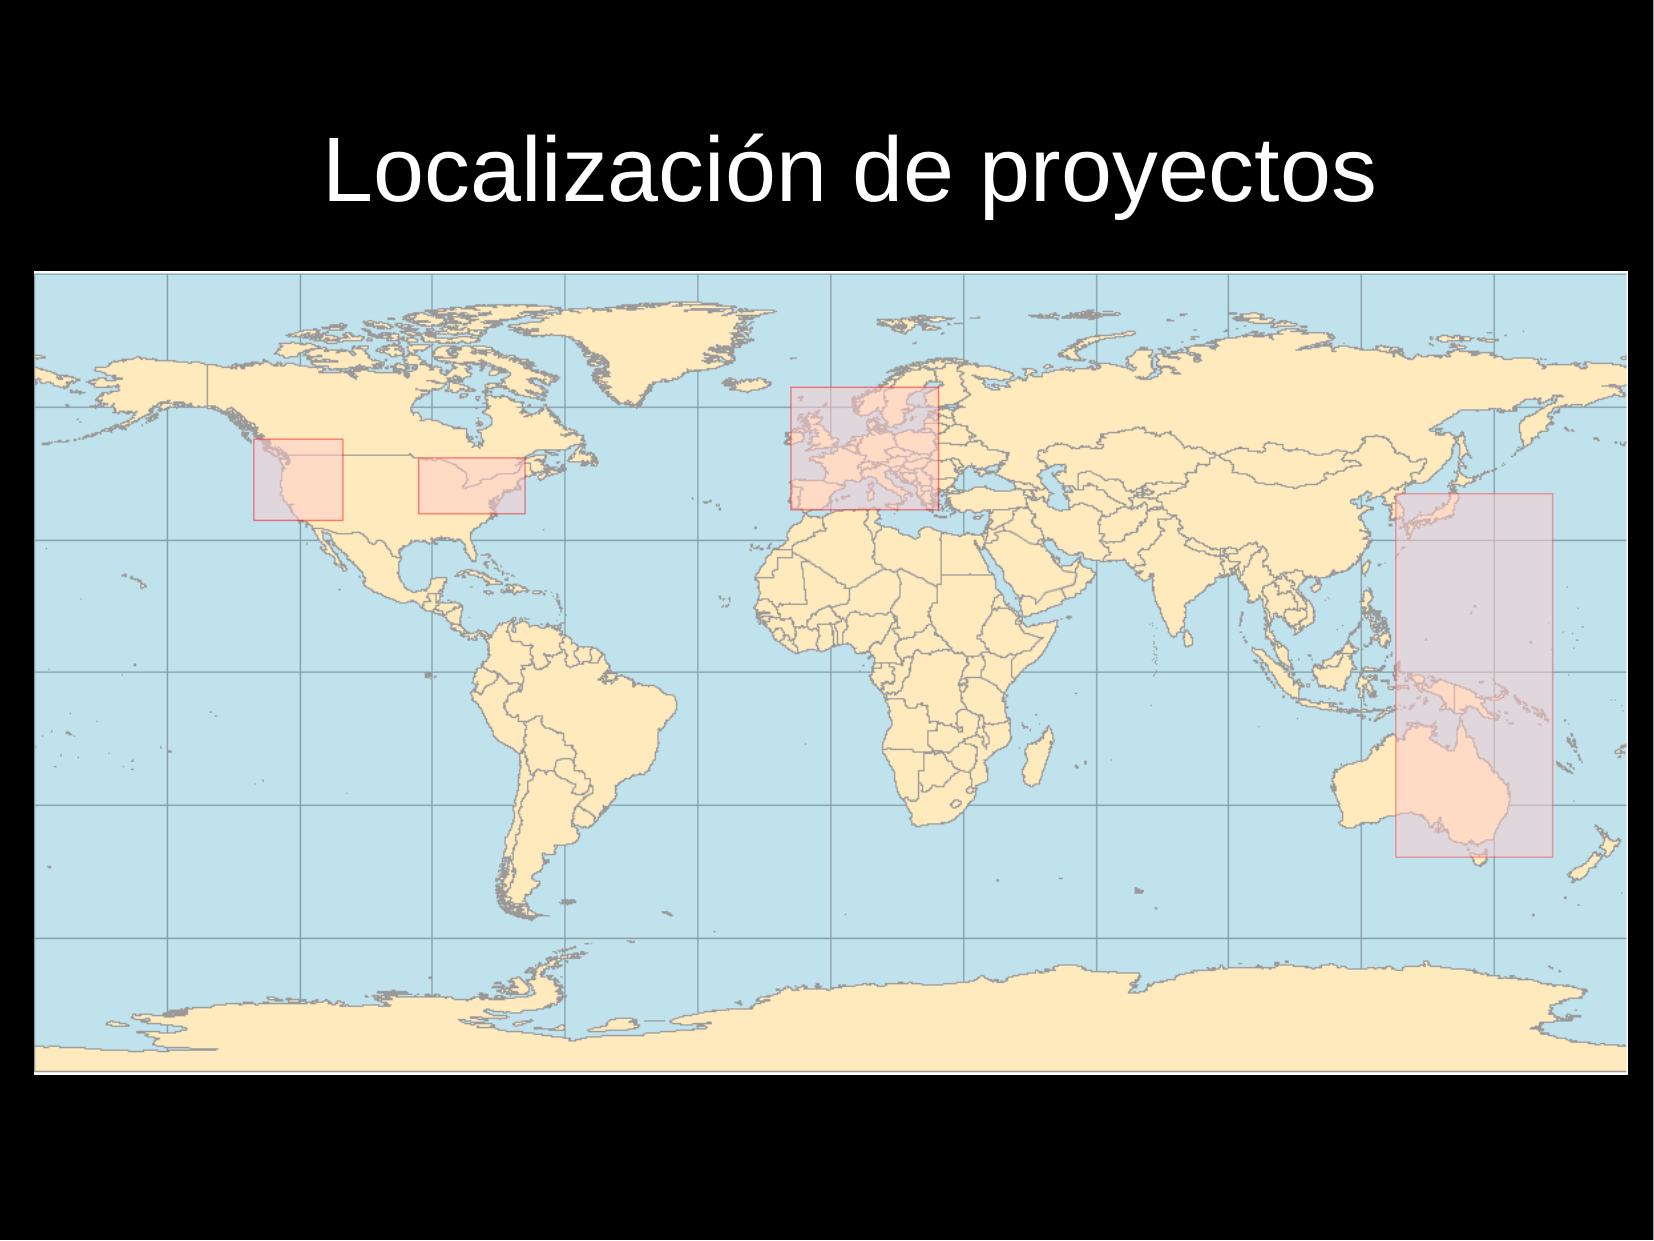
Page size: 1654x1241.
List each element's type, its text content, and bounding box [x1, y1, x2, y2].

title Localización de proyectos [106, 110, 1595, 228]
picture [34, 271, 1628, 1075]
